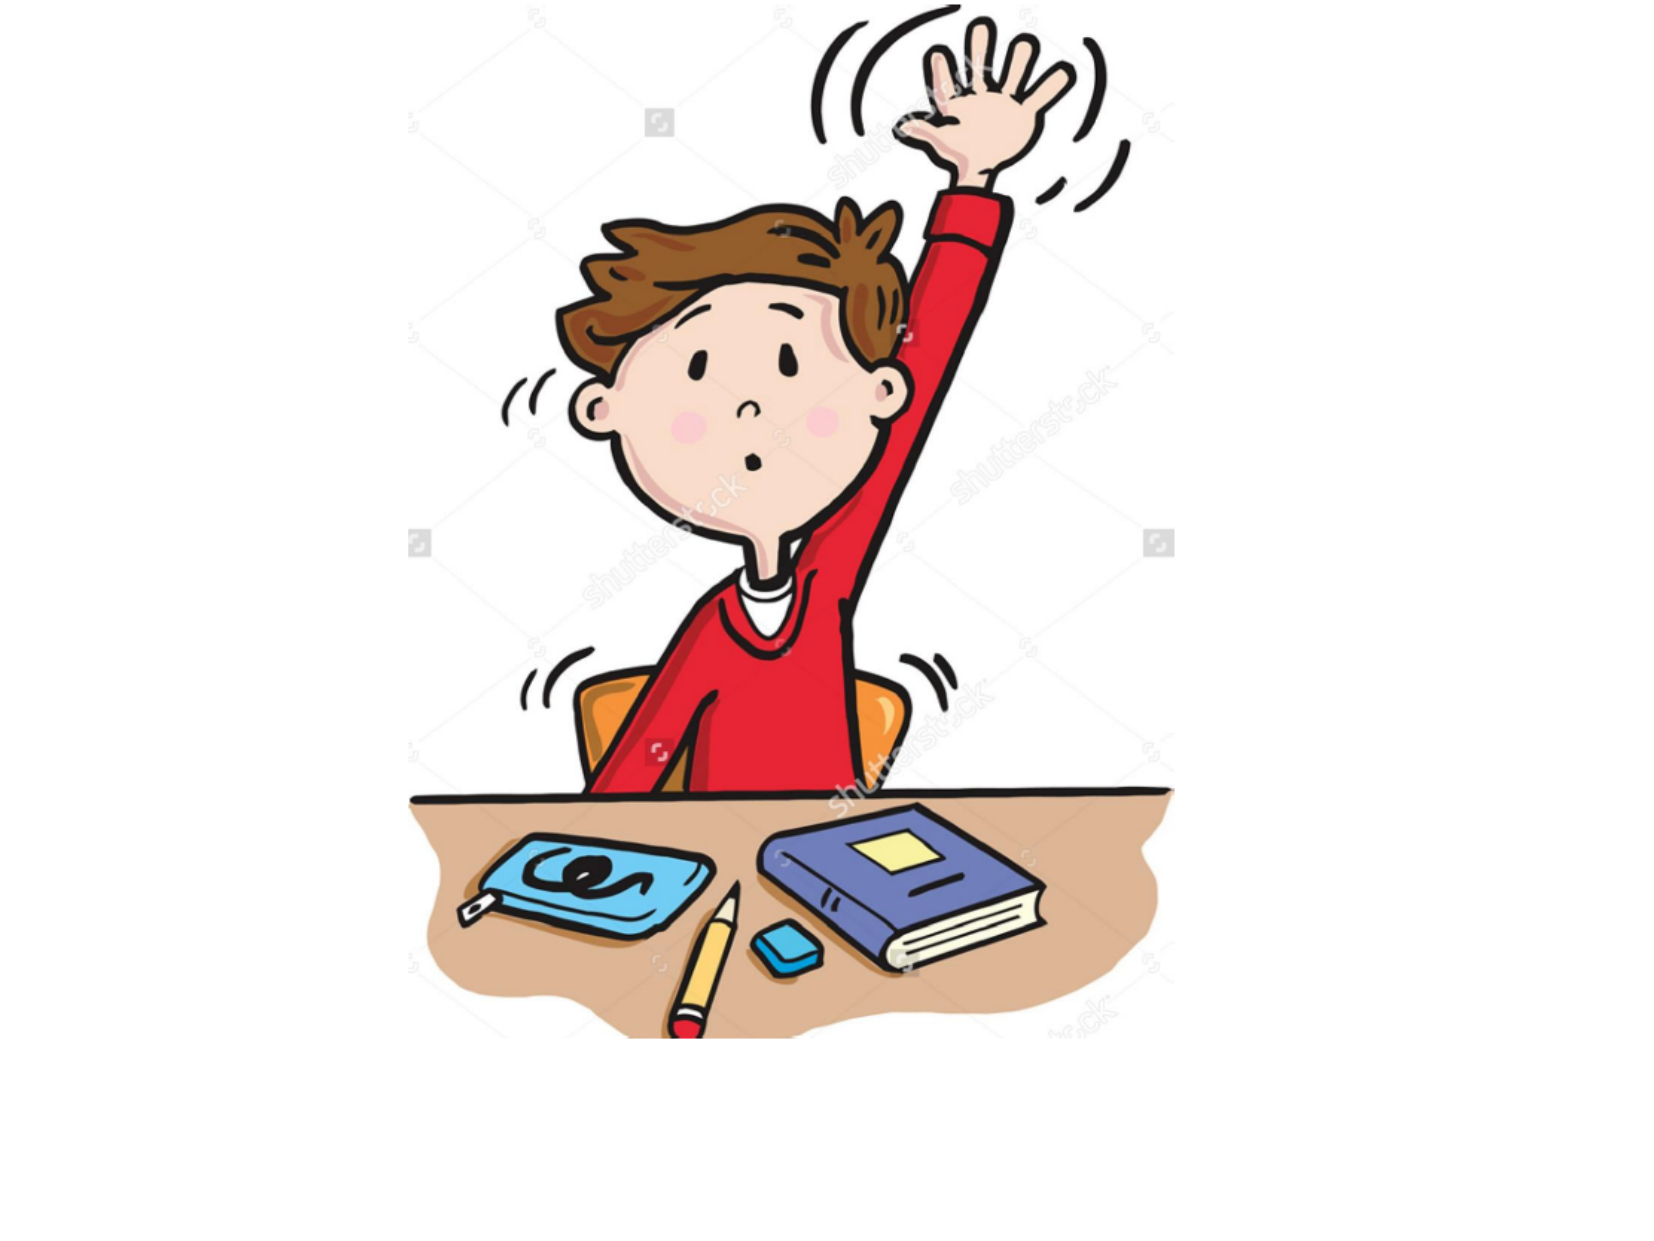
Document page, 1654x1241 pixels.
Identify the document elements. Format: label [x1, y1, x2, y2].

picture [343, 0, 1264, 1063]
